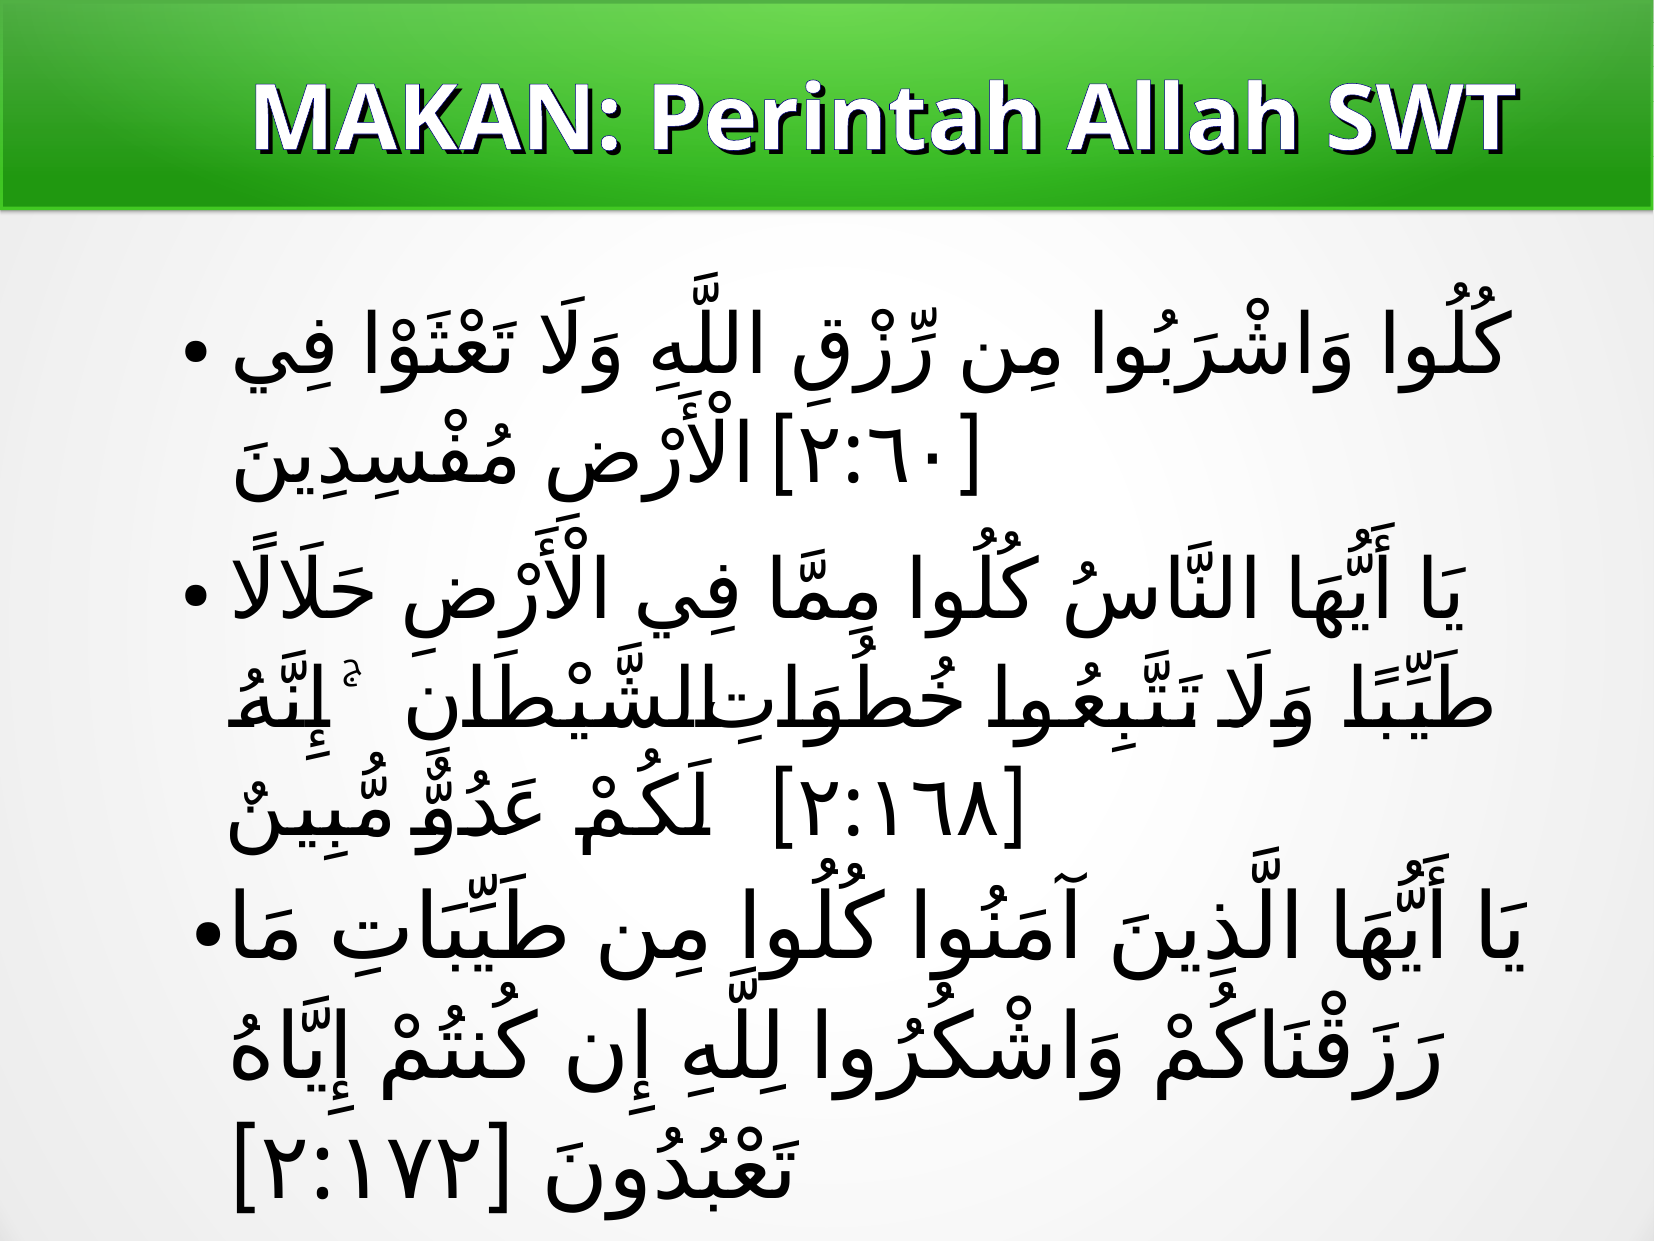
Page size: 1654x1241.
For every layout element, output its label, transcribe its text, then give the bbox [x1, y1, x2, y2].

text_box يَا أَيُّهَا الَّذِينَ آمَنُوا كُلُوا مِن طَيِّبَاتِ مَا رَزَقْنَاكُمْ وَاشْكُرُوا لِلَّهِ إِن كُنتُمْ إِيَّاهُ تَعْبُدُونَ [٢:١٧٢] [177, 869, 1630, 1087]
title MAKAN: Perintah Allah SWT [218, 11, 1548, 217]
list كُلُوا وَاشْرَبُوا مِن رِّزْقِ اللَّهِ وَلَا تَعْثَوْا فِي الْأَرْضِ مُفْسِدِينَ [٢:٦٠] يَا أَيُّهَا النَّاسُ كُلُوا مِمَّا فِي الْأَرْضِ حَلَالًا طَيِّبًا وَلَا تَتَّبِعُوا خُطُوَاتِ الشَّيْطَانِ ۚ إِنَّهُ لَكُمْ عَدُوٌّ مُّبِينٌ [٢:١٦٨] [165, 299, 1595, 875]
